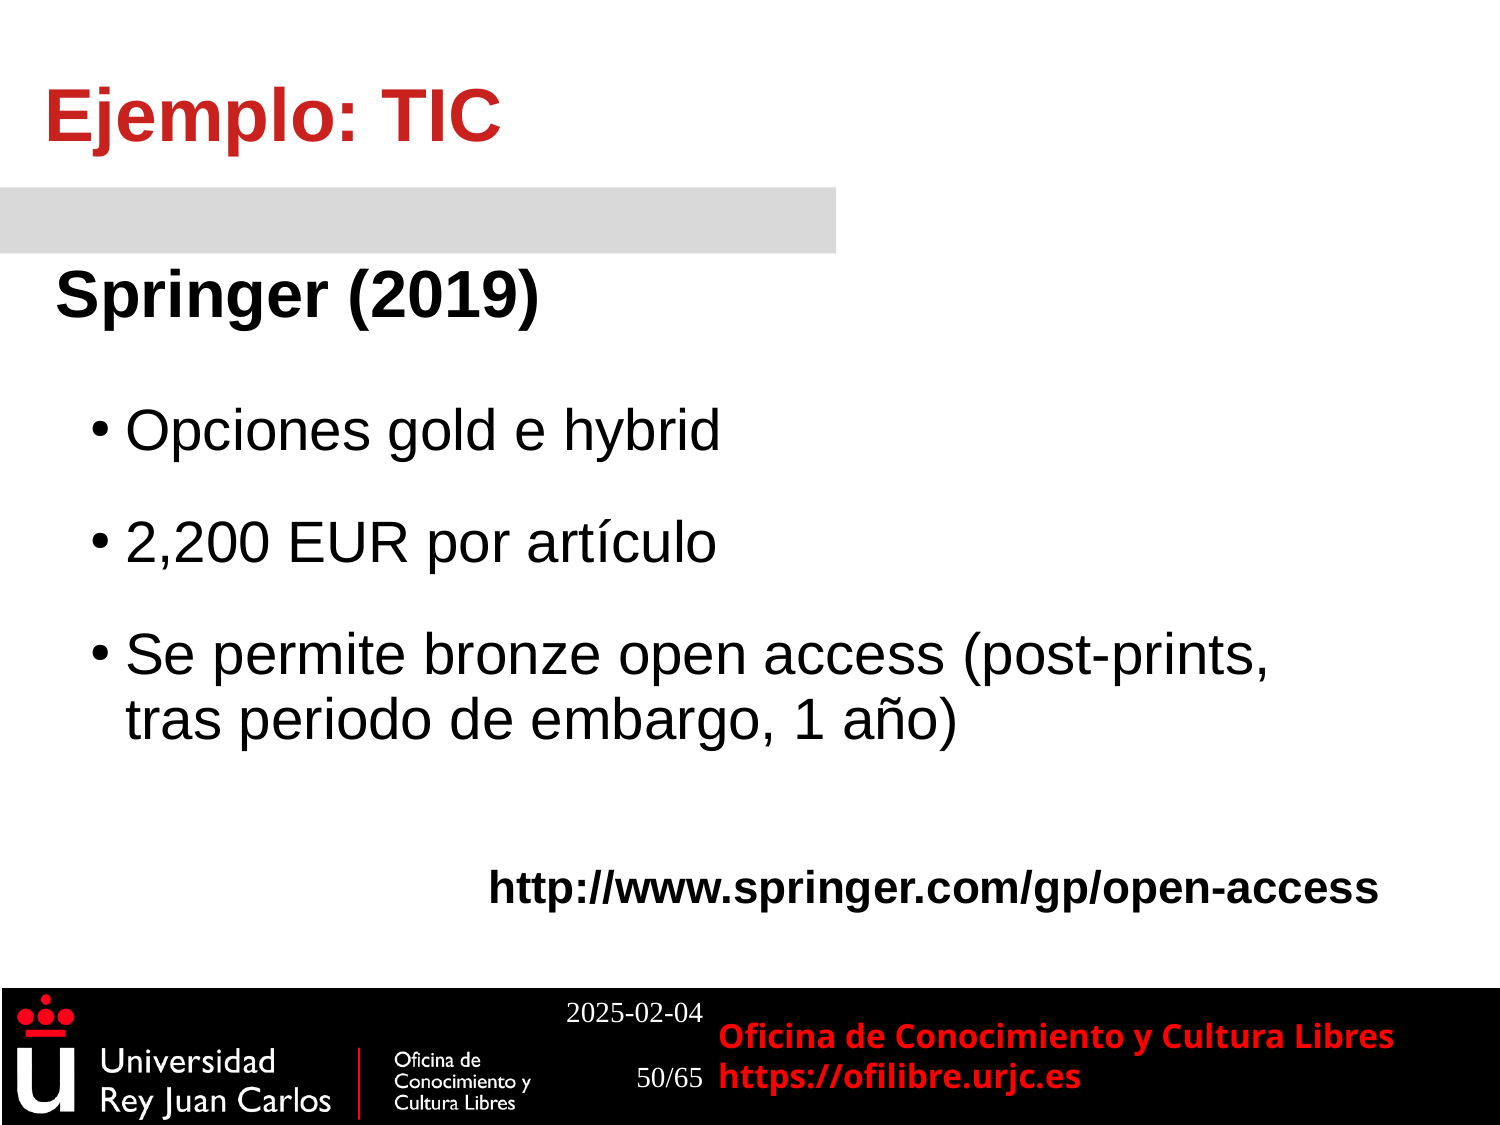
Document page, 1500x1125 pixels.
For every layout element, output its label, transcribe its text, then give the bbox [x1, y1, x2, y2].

picture [17, 994, 531, 1120]
text_box Springer (2019) [40, 249, 811, 340]
text_box Ejemplo: TIC [30, 66, 1036, 249]
title [75, 7, 1425, 196]
text_box http://www.springer.com/gp/open-access [45, 855, 1396, 922]
text_box Opciones gold e hybrid 2,200 EUR por artículo Se permite bronze open access (post-prints, tras periodo de embargo, 1 año) [75, 390, 1351, 760]
